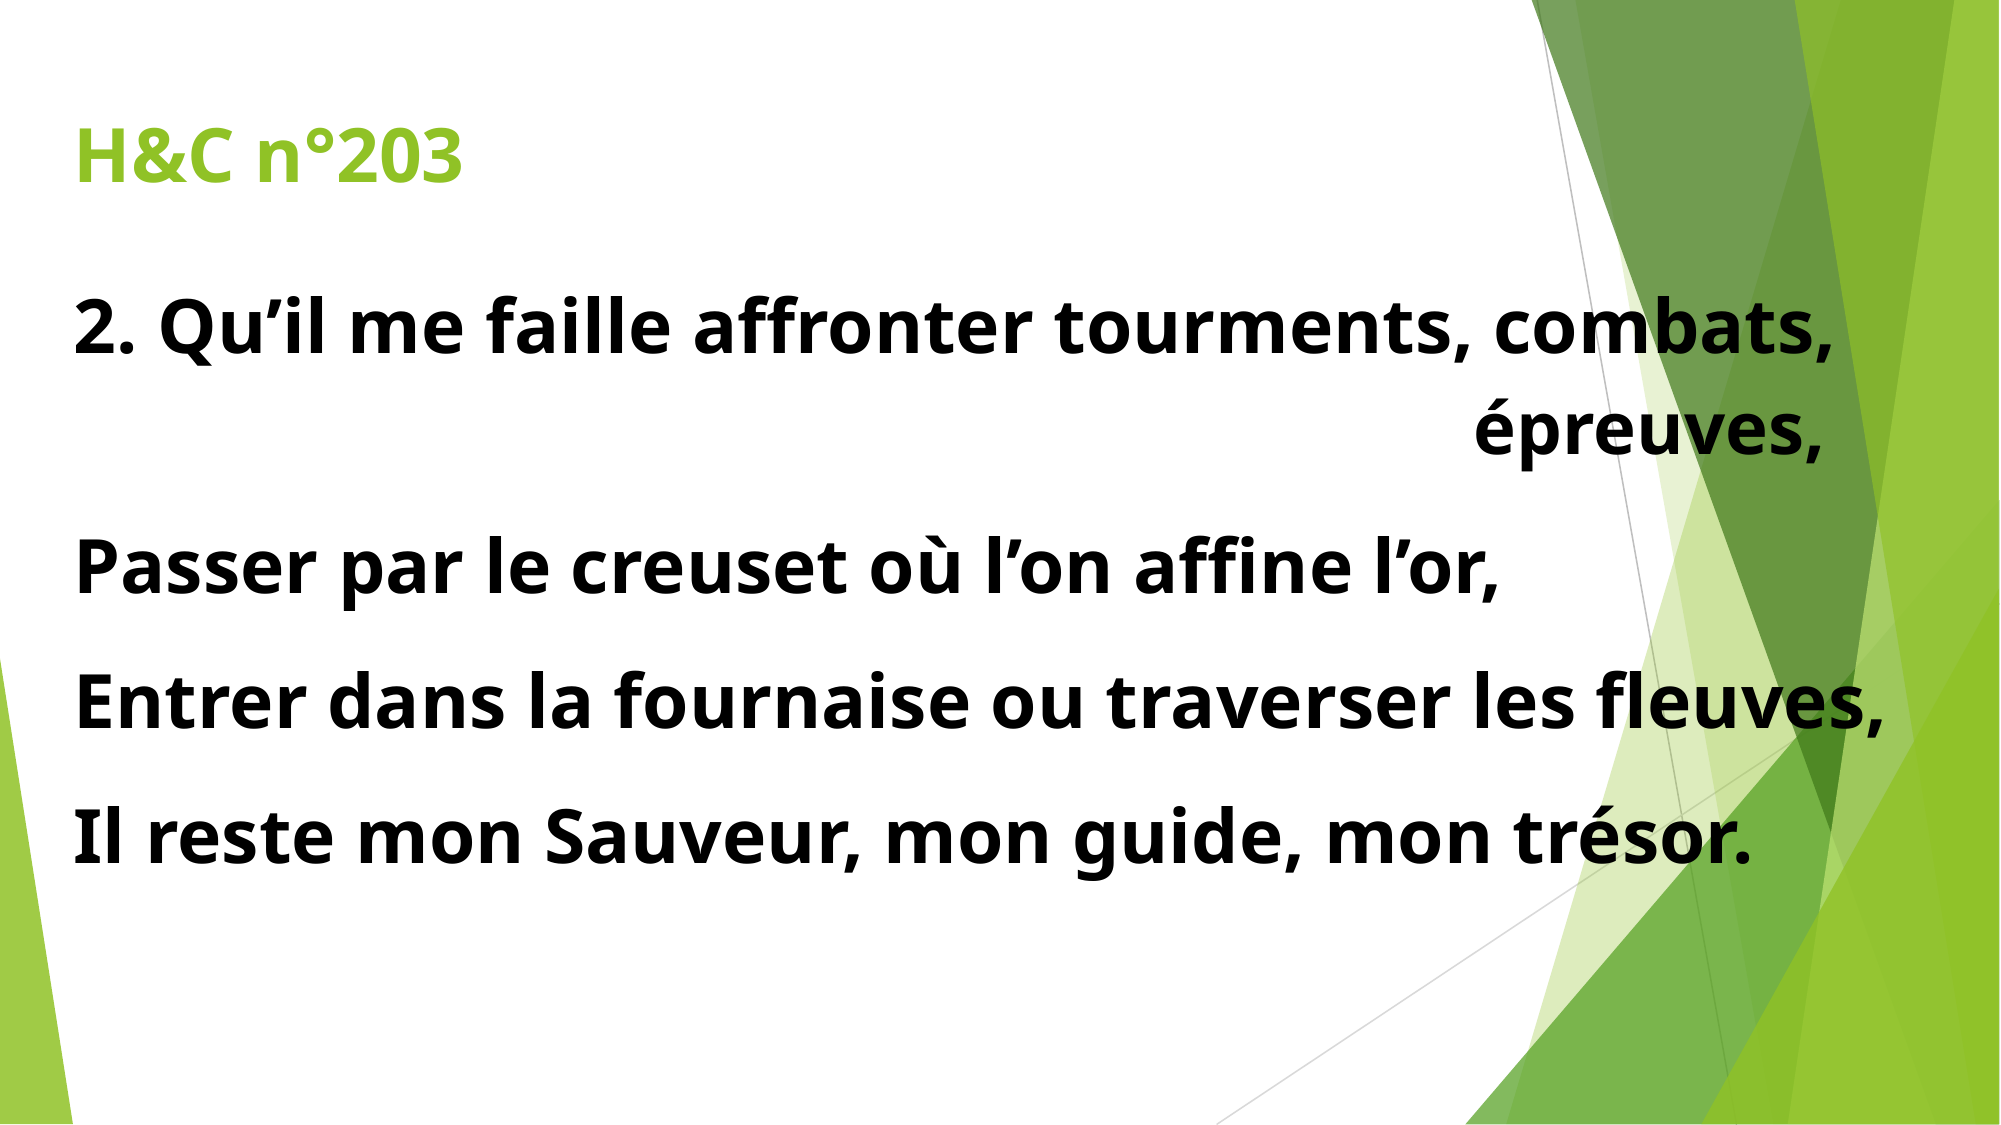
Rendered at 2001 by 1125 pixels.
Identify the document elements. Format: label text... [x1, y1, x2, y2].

text_box 2. Qu’il me faille affronter tourments, combats, épreuves, Passer par le creuset où l’on affine l’or, Entrer dans la fournaise ou traverser les fleuves, Il reste mon Sauveur, mon guide, mon trésor. [59, 271, 1949, 1037]
text_box H&C n°203 [59, 99, 1522, 237]
